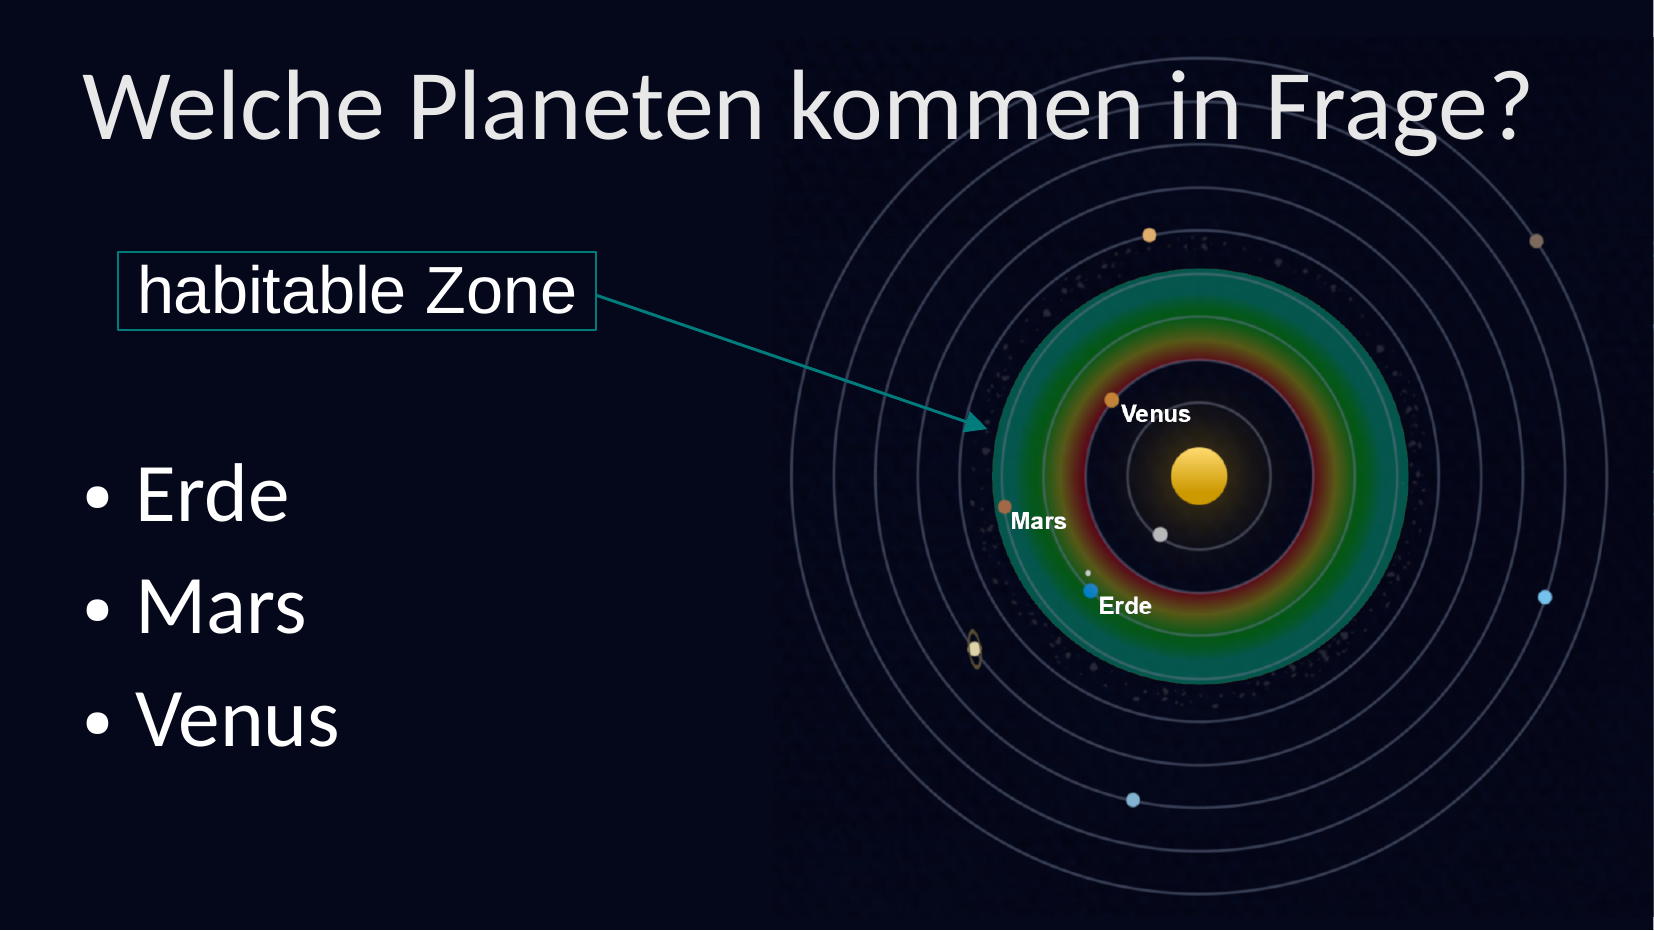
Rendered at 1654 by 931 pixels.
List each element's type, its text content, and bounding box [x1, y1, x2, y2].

list habitable Zone [118, 252, 597, 331]
title Welche Planeten kommen in Frage? [82, 37, 1571, 193]
text_box [773, 37, 1654, 918]
list Erde Mars Venus [64, 458, 361, 768]
